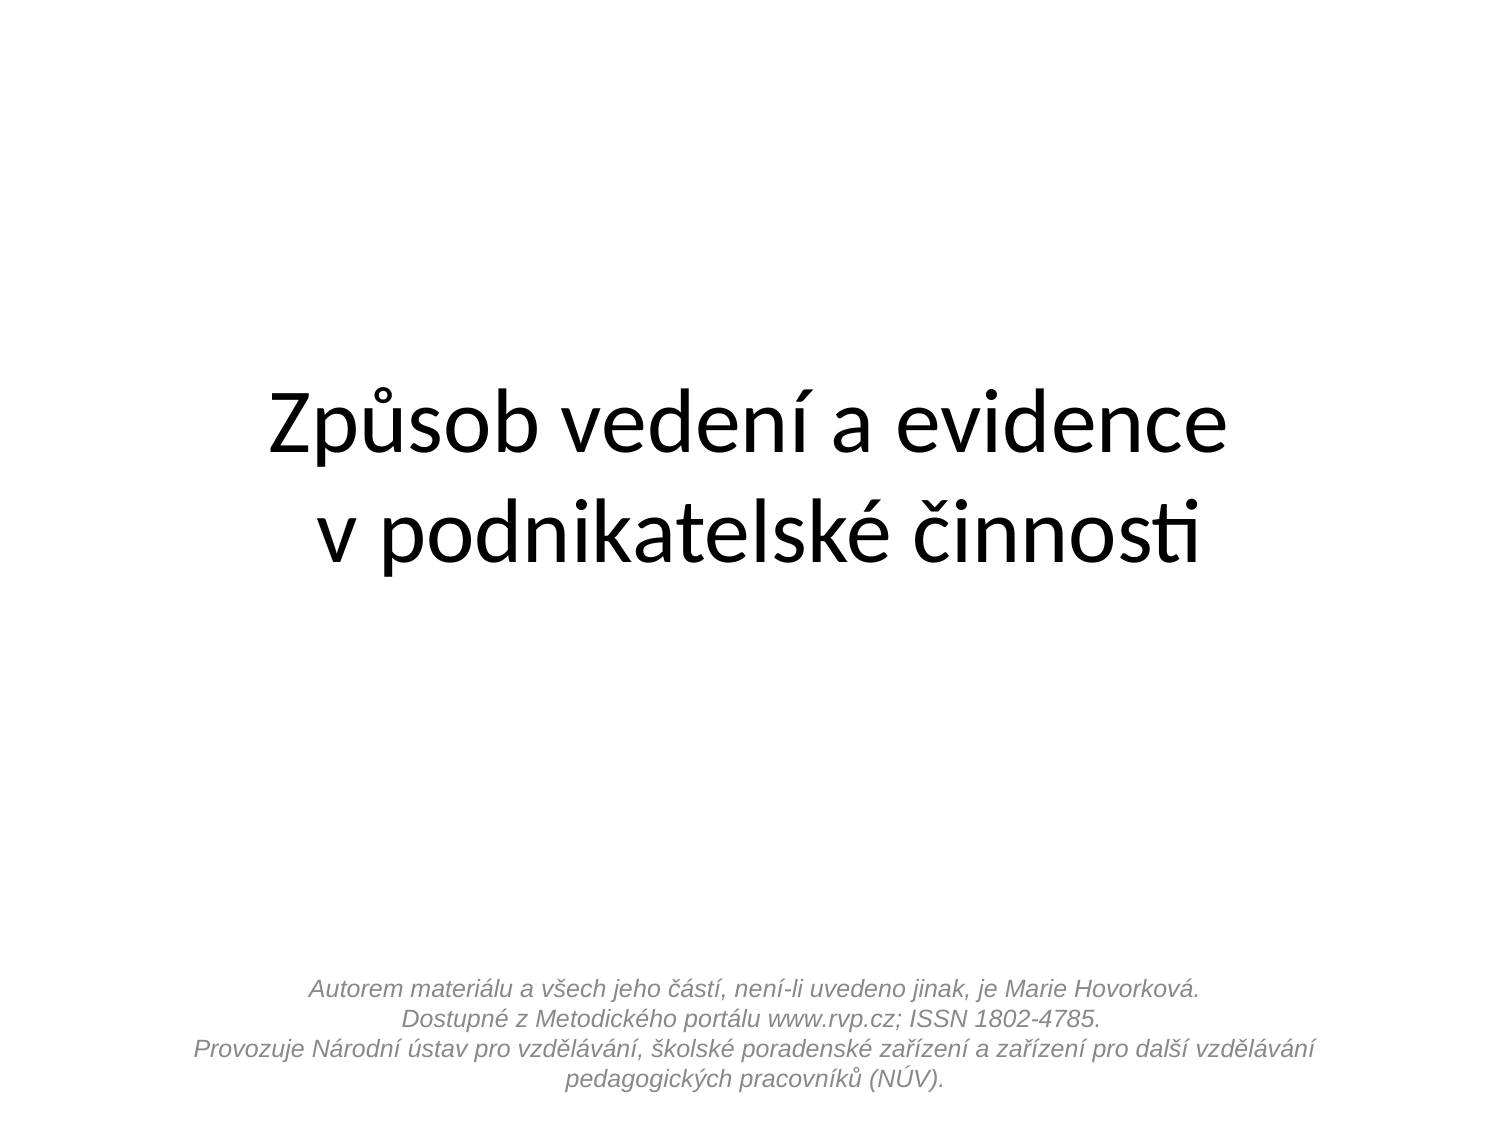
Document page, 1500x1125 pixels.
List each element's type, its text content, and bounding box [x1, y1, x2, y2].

text_box Autorem materiálu a všech jeho částí, není-li uvedeno jinak, je Marie Hovorková. Dostupné z Metodického portálu www.rvp.cz; ISSN 1802-4785. Provozuje Národní ústav pro vzdělávání, školské poradenské zařízení a zařízení pro další vzdělávání pedagogických pracovníků (NÚV). [135, 987, 1377, 1107]
title Způsob vedení a evidence v podnikatelské činnosti [112, 349, 1388, 592]
